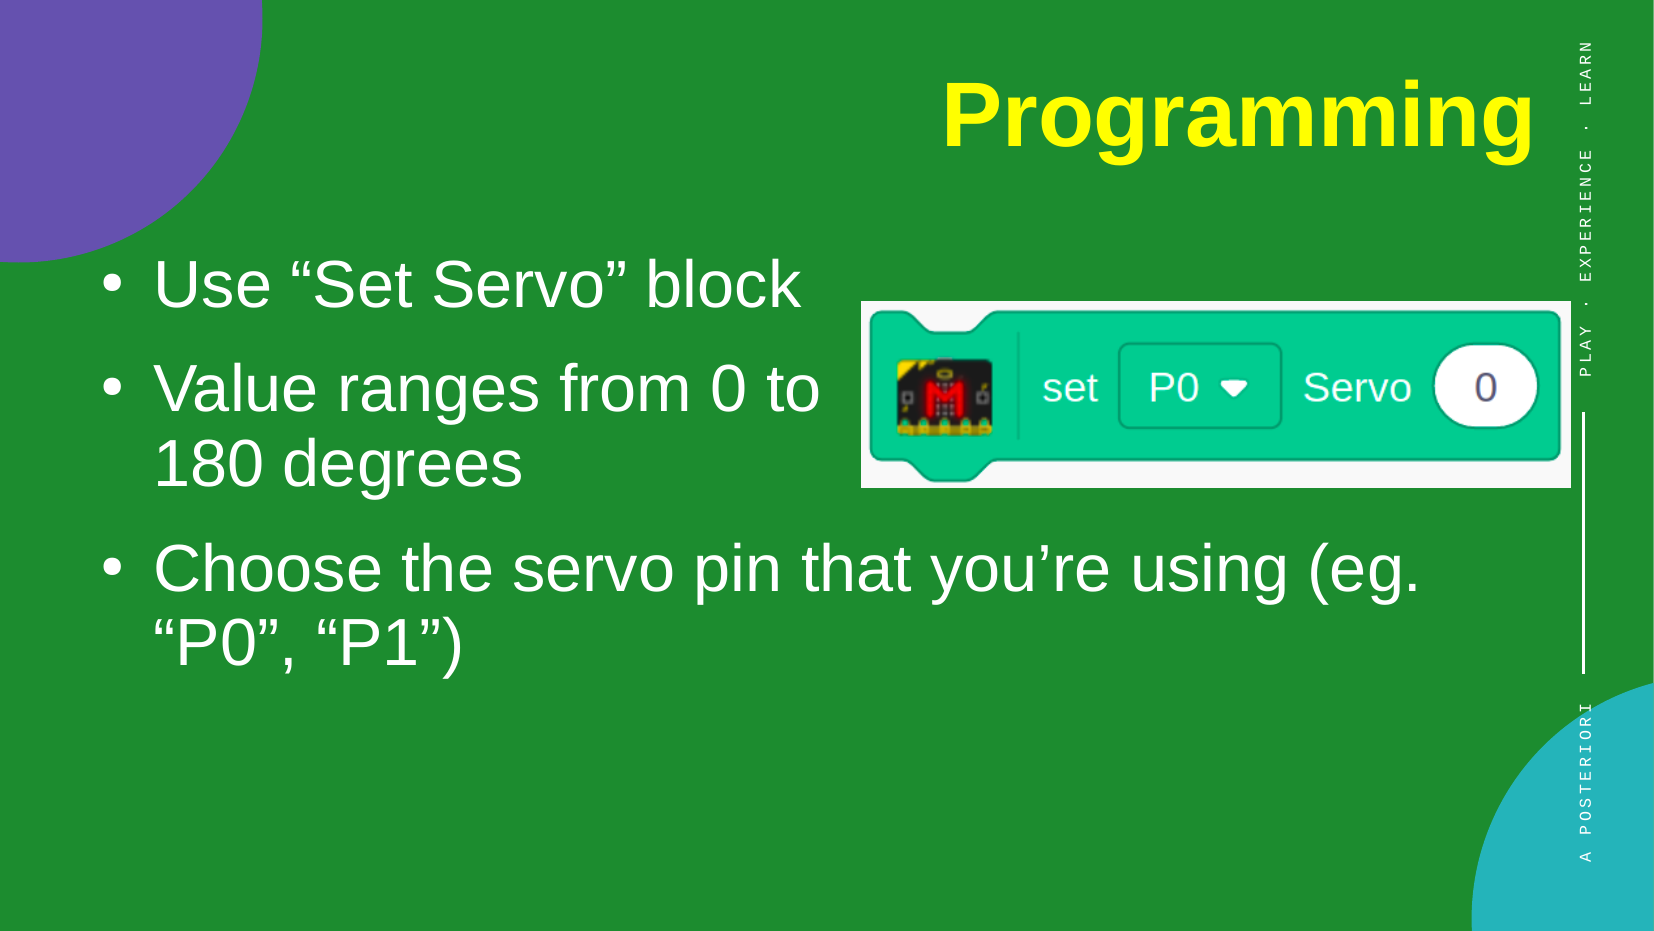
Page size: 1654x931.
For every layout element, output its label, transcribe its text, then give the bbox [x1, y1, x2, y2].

title Programming [262, 37, 1538, 193]
picture [861, 301, 1571, 488]
list Use “Set Servo” block Value ranges from 0 to 180 degrees Choose the servo pin that you’re using (eg. “P0”, “P1”) [82, 247, 1571, 787]
